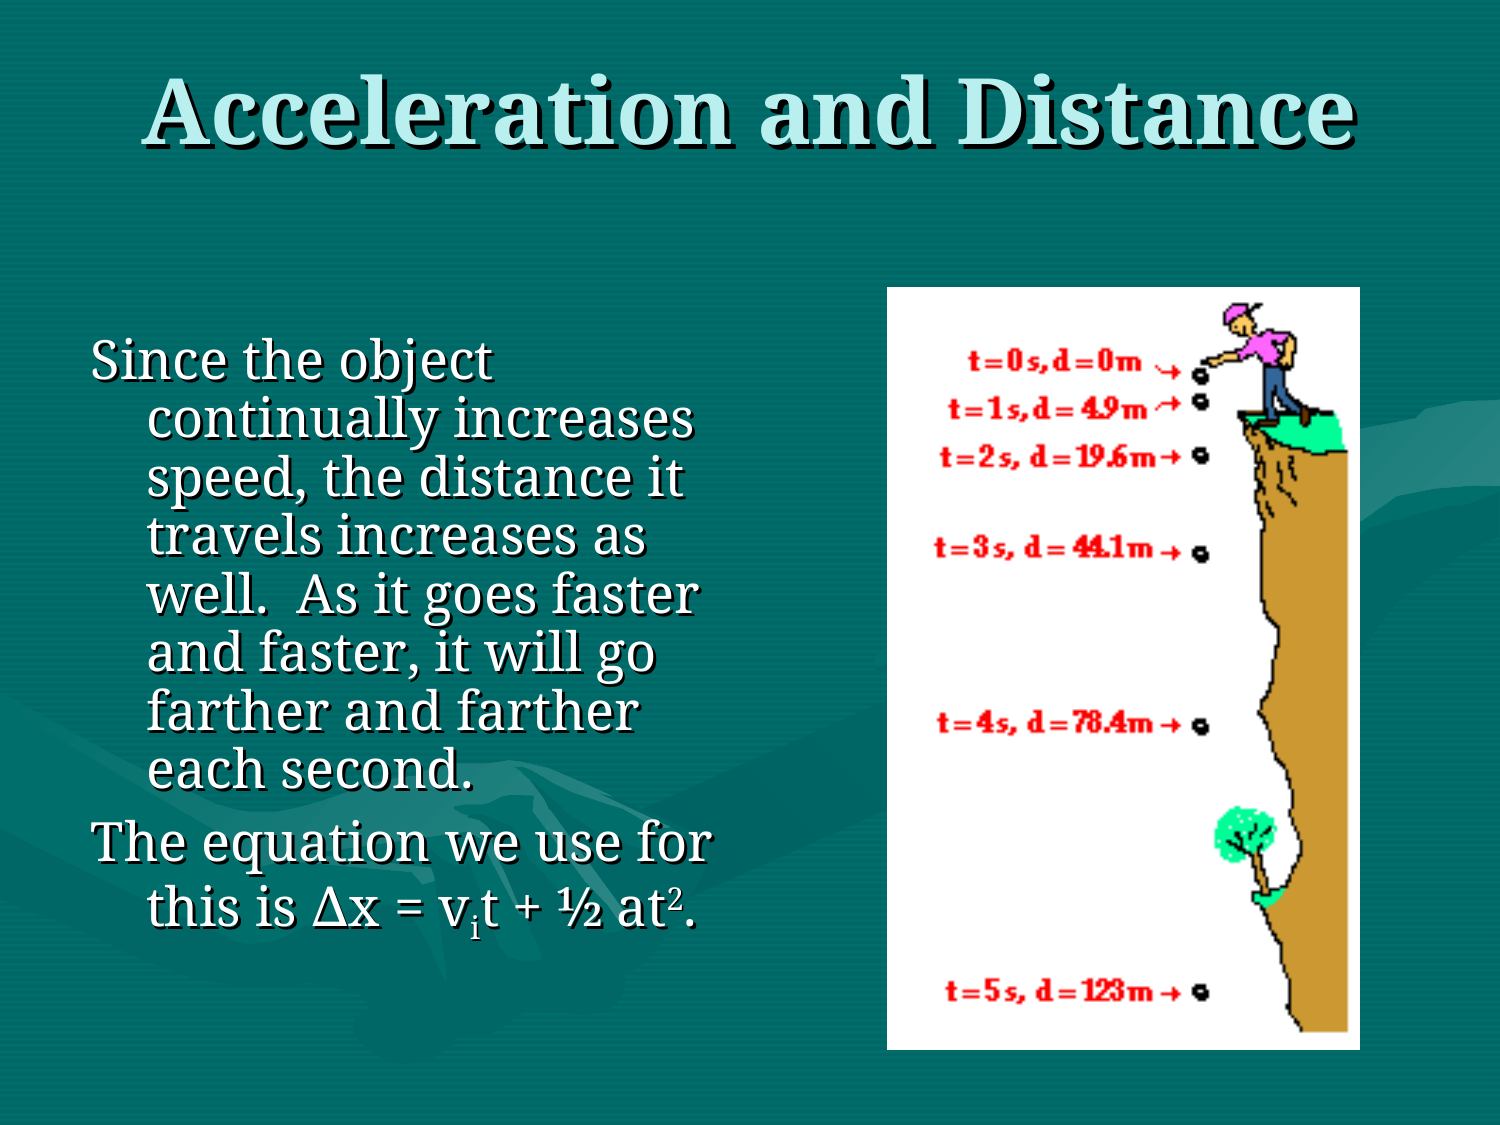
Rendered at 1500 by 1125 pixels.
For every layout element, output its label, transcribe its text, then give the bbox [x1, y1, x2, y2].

text_box Acceleration and Distance [75, 45, 1426, 233]
text_box Since the object continually increases speed, the distance it travels increases as well. As it goes faster and faster, it will go farther and farther each second. The equation we use for this is ∆x = vit + ½ at2. [75, 324, 738, 1013]
picture [0, 0, 1500, 1125]
